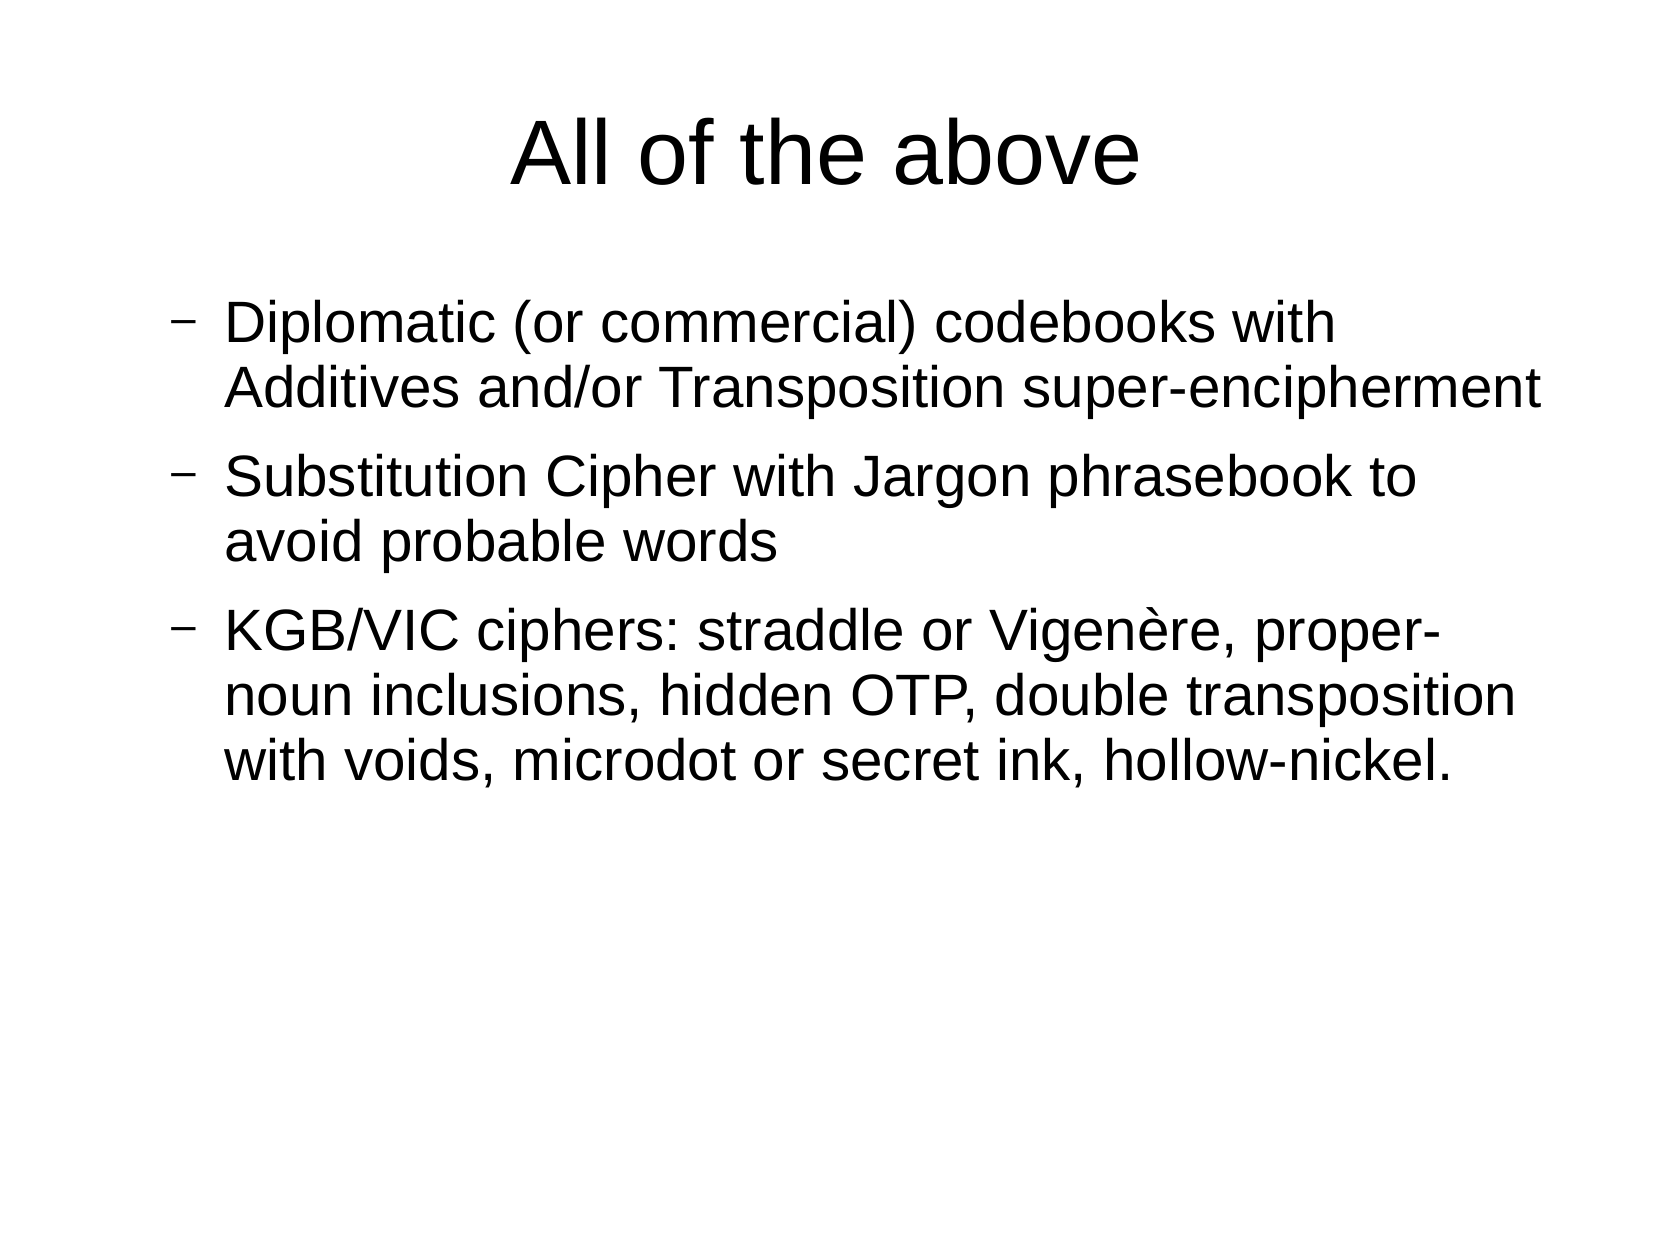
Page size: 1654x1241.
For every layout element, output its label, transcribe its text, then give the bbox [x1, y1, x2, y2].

list Diplomatic (or commercial) codebooks with Additives and/or Transposition super-encipherment Substitution Cipher with Jargon phrasebook to avoid probable words KGB/VIC ciphers: straddle or Vigenère, proper-noun inclusions, hidden OTP, double transposition with voids, microdot or secret ink, hollow-nickel. [82, 290, 1571, 1010]
title All of the above [82, 49, 1571, 257]
